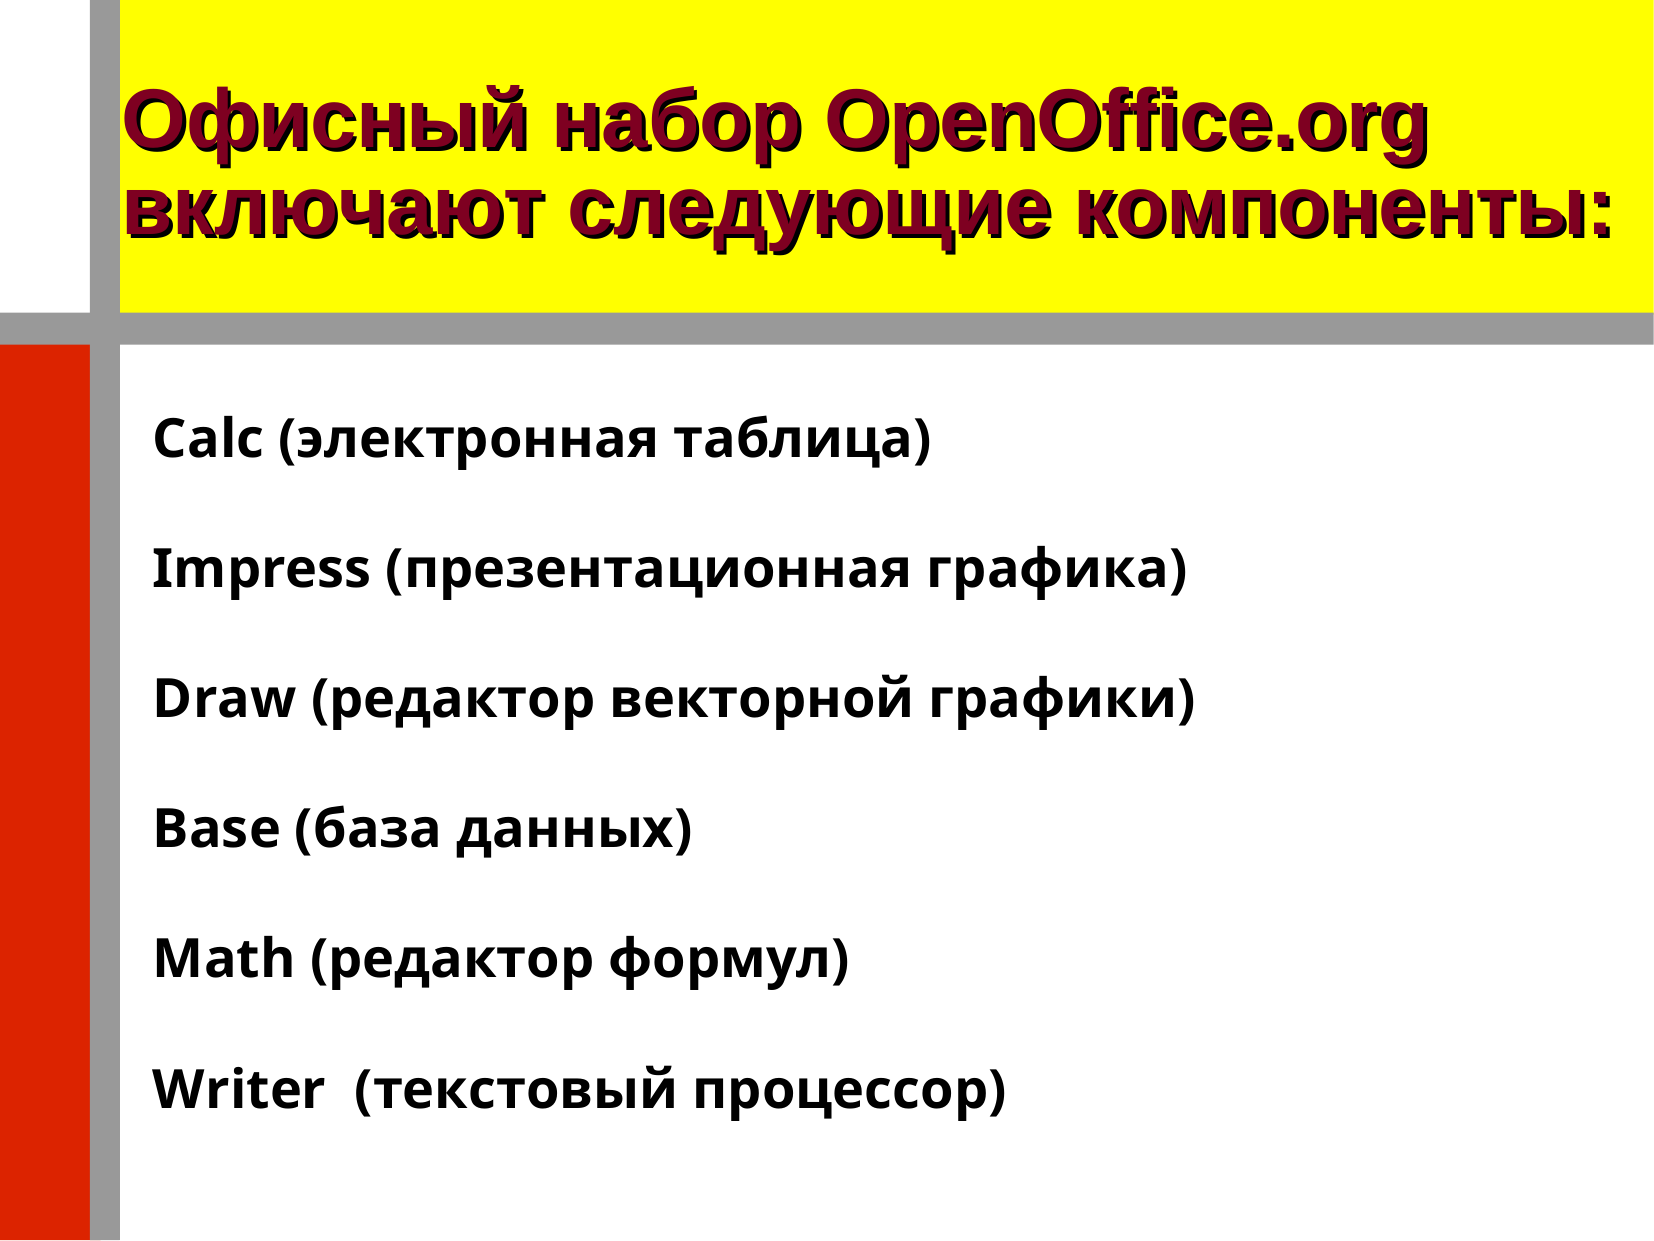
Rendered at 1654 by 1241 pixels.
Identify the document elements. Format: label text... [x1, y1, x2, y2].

title Офисный набор OpenOffice.org включают следующие компоненты: [121, 43, 1654, 287]
subtitle Calc (электронная таблица)‏ Impress (презентационная графика)‏ Draw (редактор векторной графики)‏ Base (база данных)‏ Math (редактор формул)‏ Writer (текстовый процессор)‏ [152, 353, 1565, 1157]
